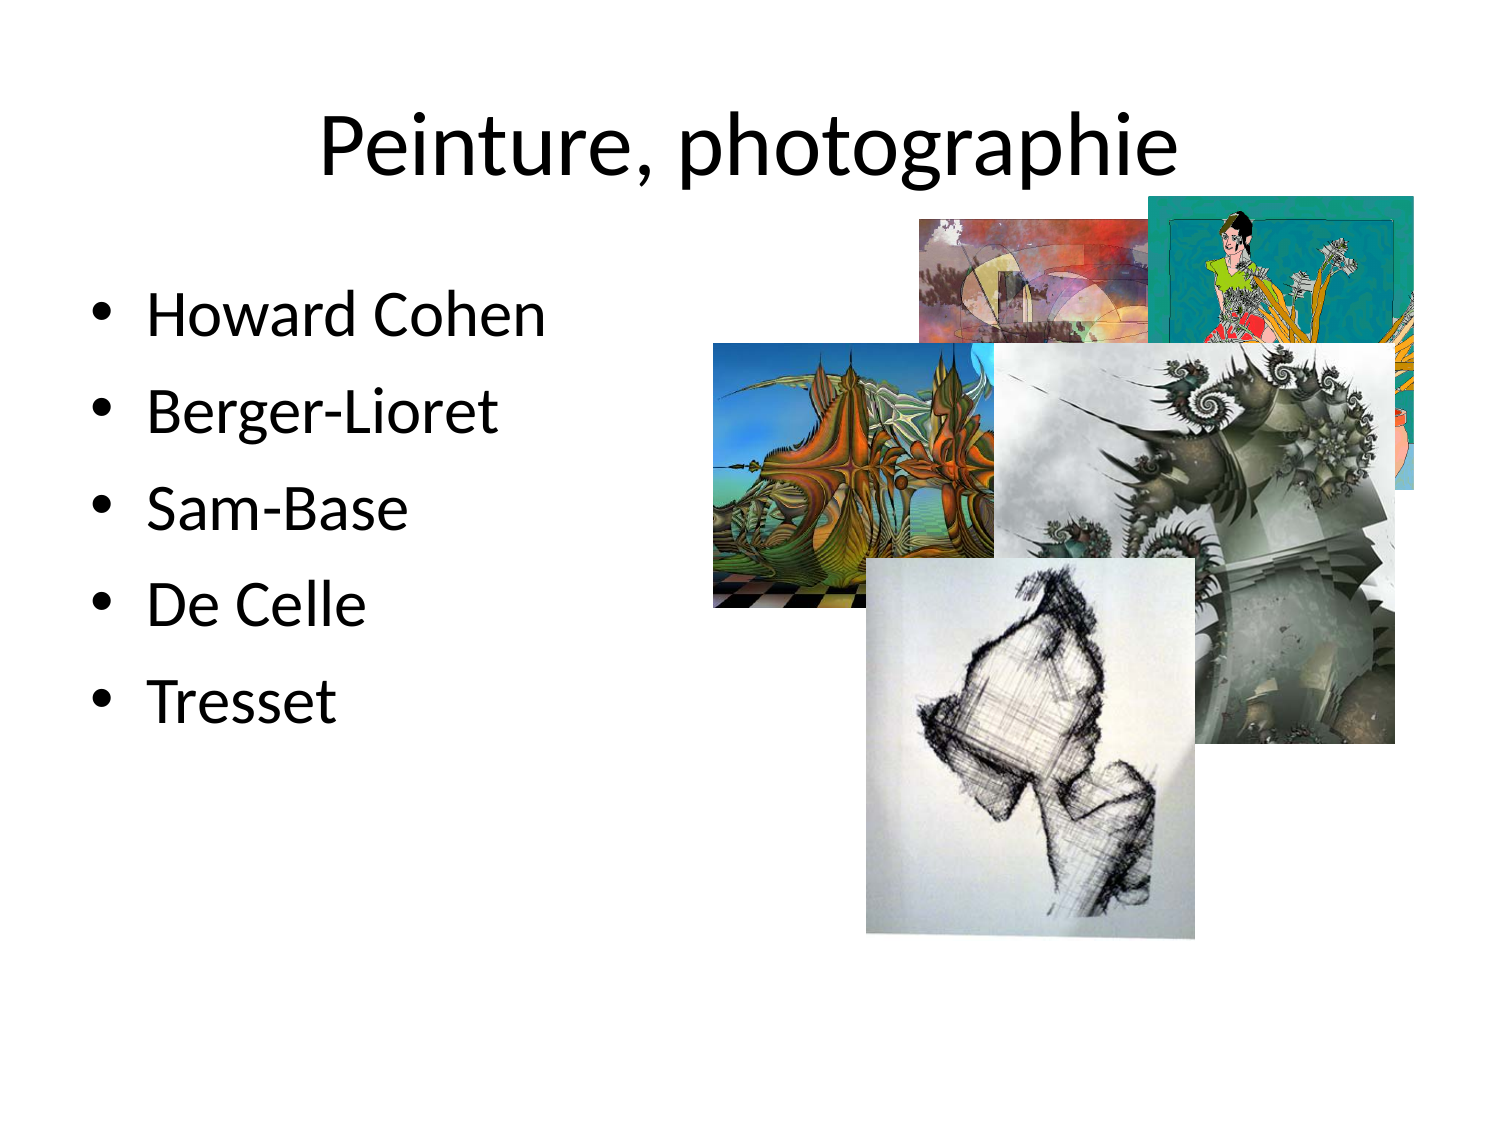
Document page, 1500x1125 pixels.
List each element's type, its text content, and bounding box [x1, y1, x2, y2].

list Howard Cohen Berger-Lioret Sam-Base De Celle Tresset [75, 262, 1426, 1005]
picture [713, 196, 1414, 942]
title Peinture, photographie [75, 45, 1426, 233]
